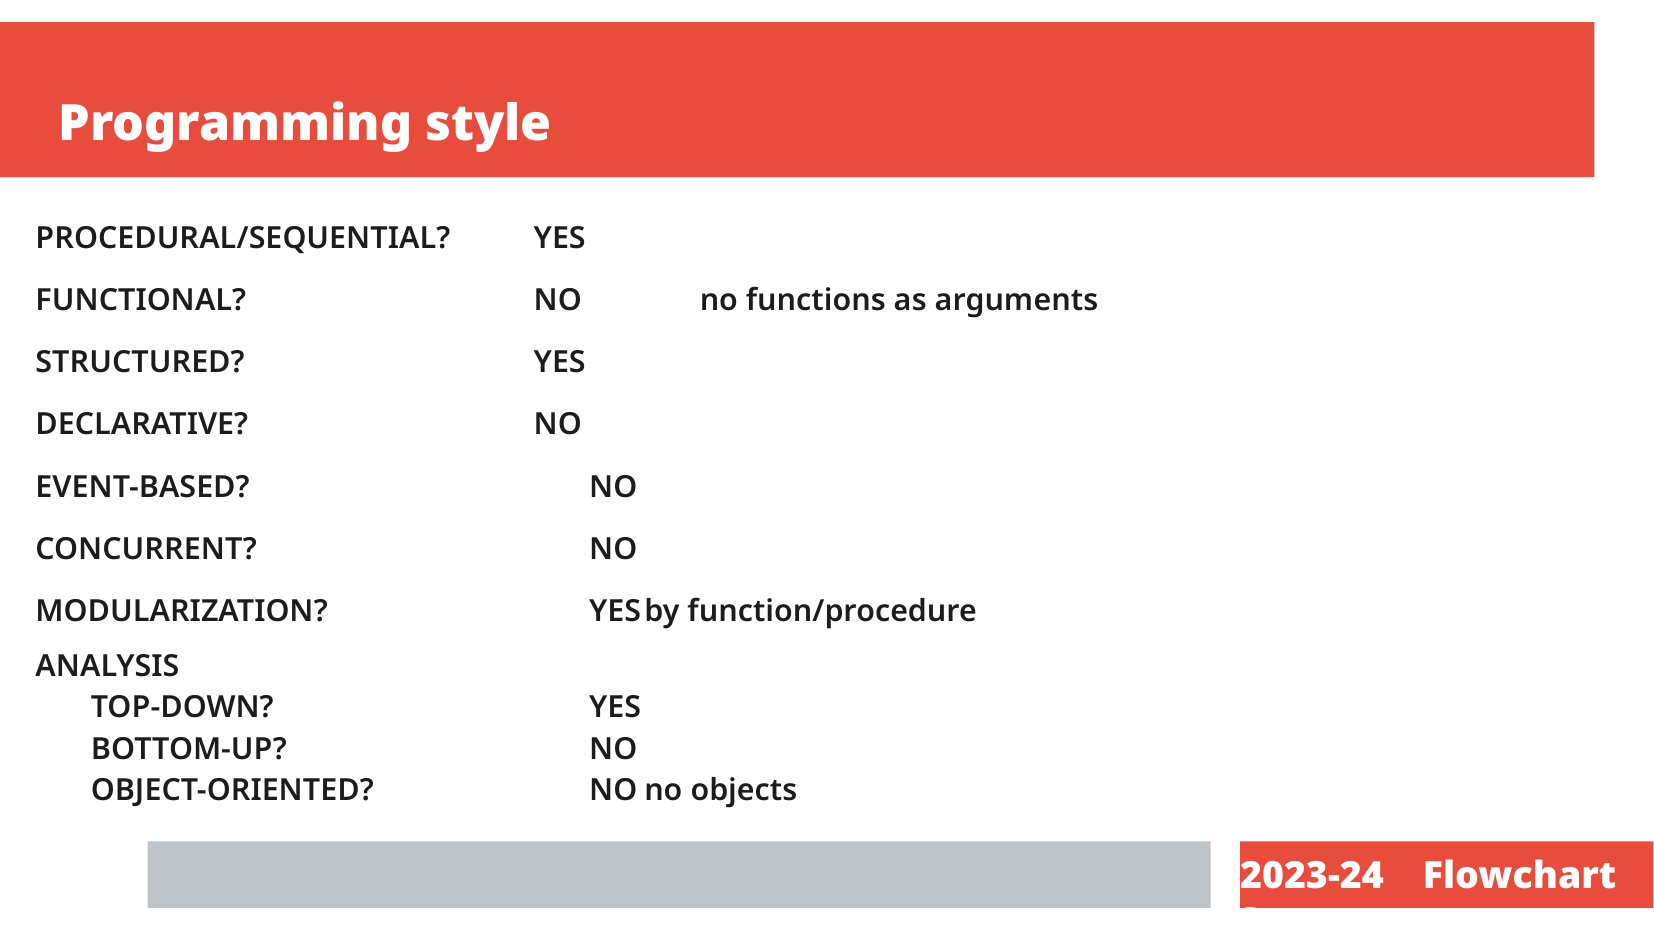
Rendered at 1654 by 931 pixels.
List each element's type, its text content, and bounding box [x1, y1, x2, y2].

title Programming style [59, 44, 1595, 156]
list PROCEDURAL/SEQUENTIAL? YES FUNCTIONAL? NO no functions as arguments STRUCTURED? YES DECLARATIVE? NO EVENT-BASED? NO CONCURRENT? NO MODULARIZATION? YES by function/procedure ANALYSIS TOP-DOWN? YES BOTTOM-UP? NO OBJECT-ORIENTED? NO no objects [35, 194, 1619, 820]
